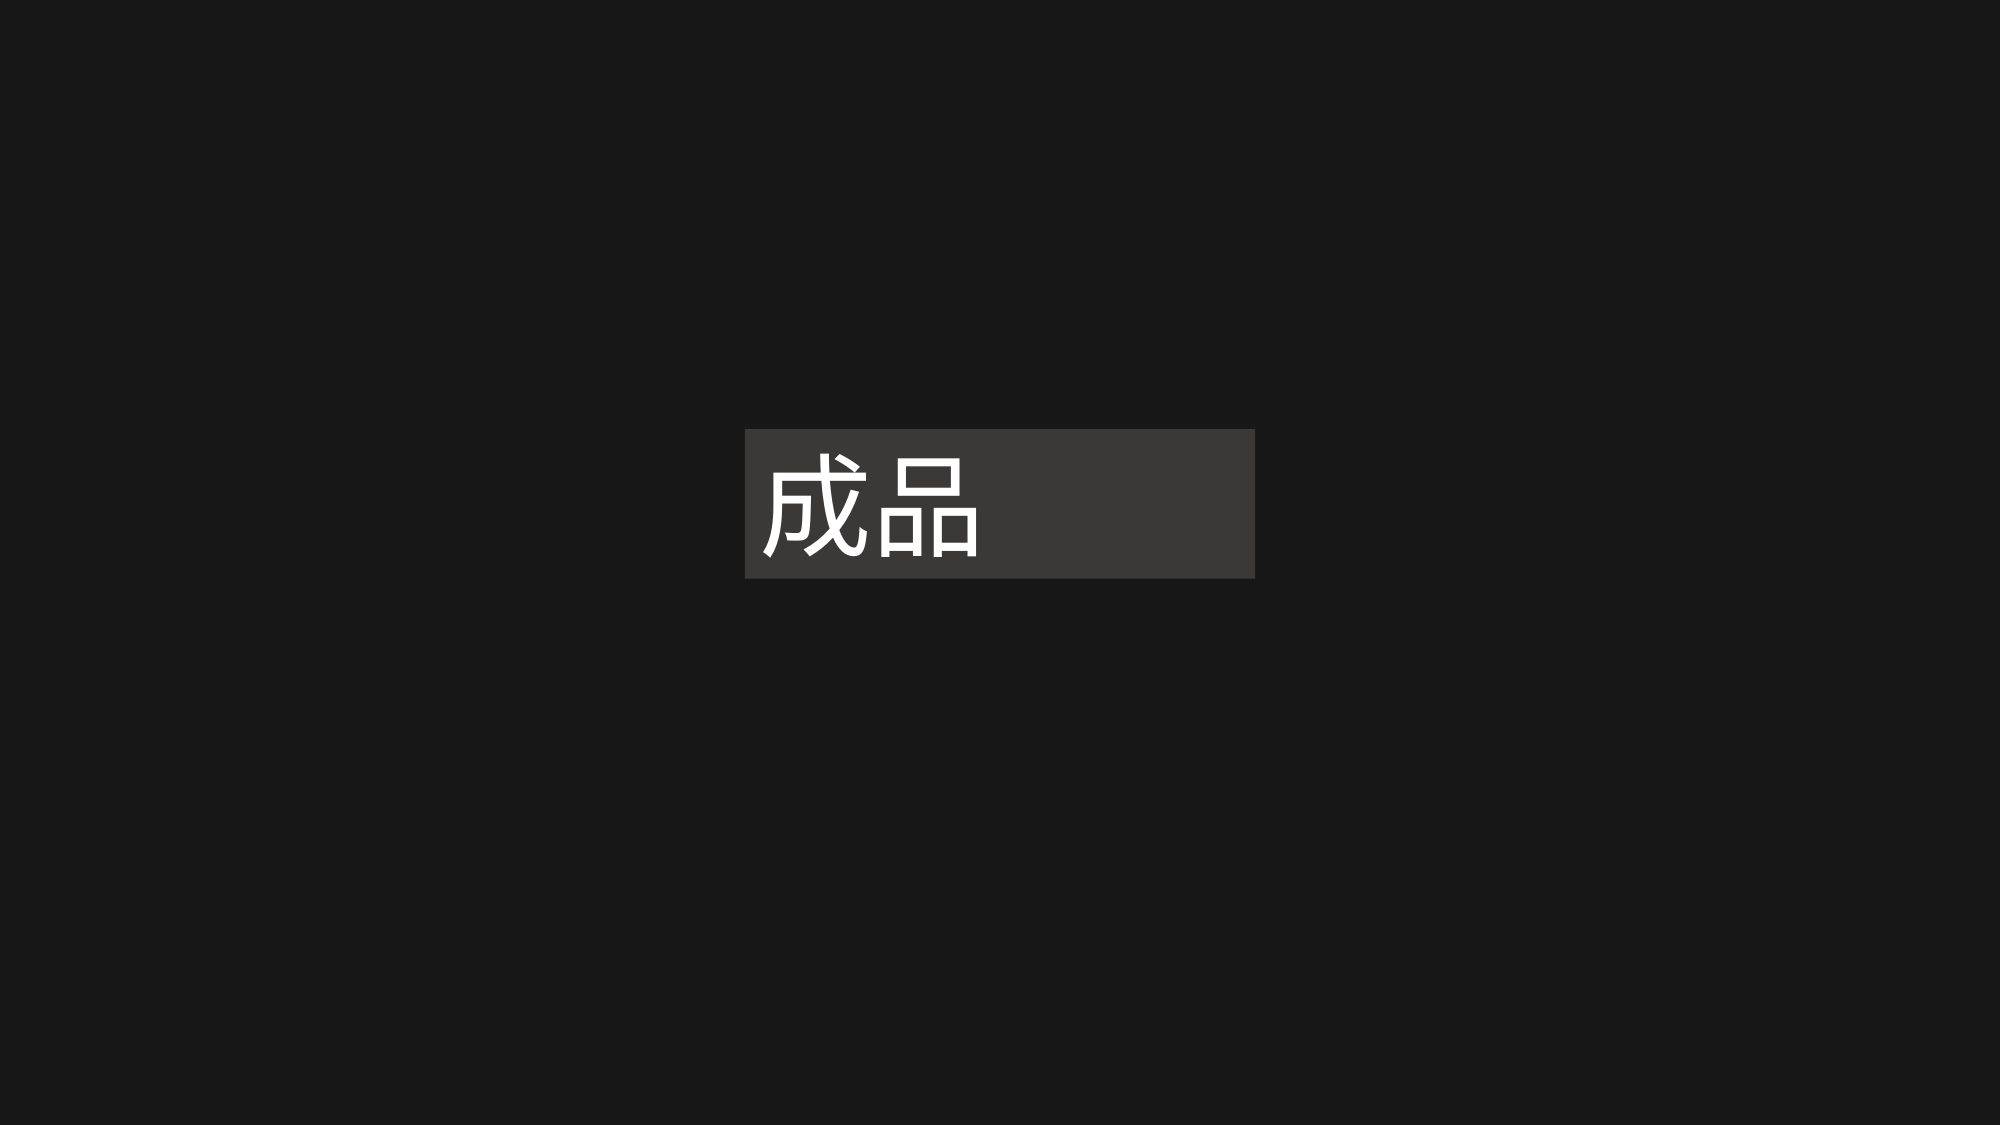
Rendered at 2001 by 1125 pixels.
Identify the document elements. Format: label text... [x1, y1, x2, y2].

text_box 成品 [744, 428, 1256, 579]
